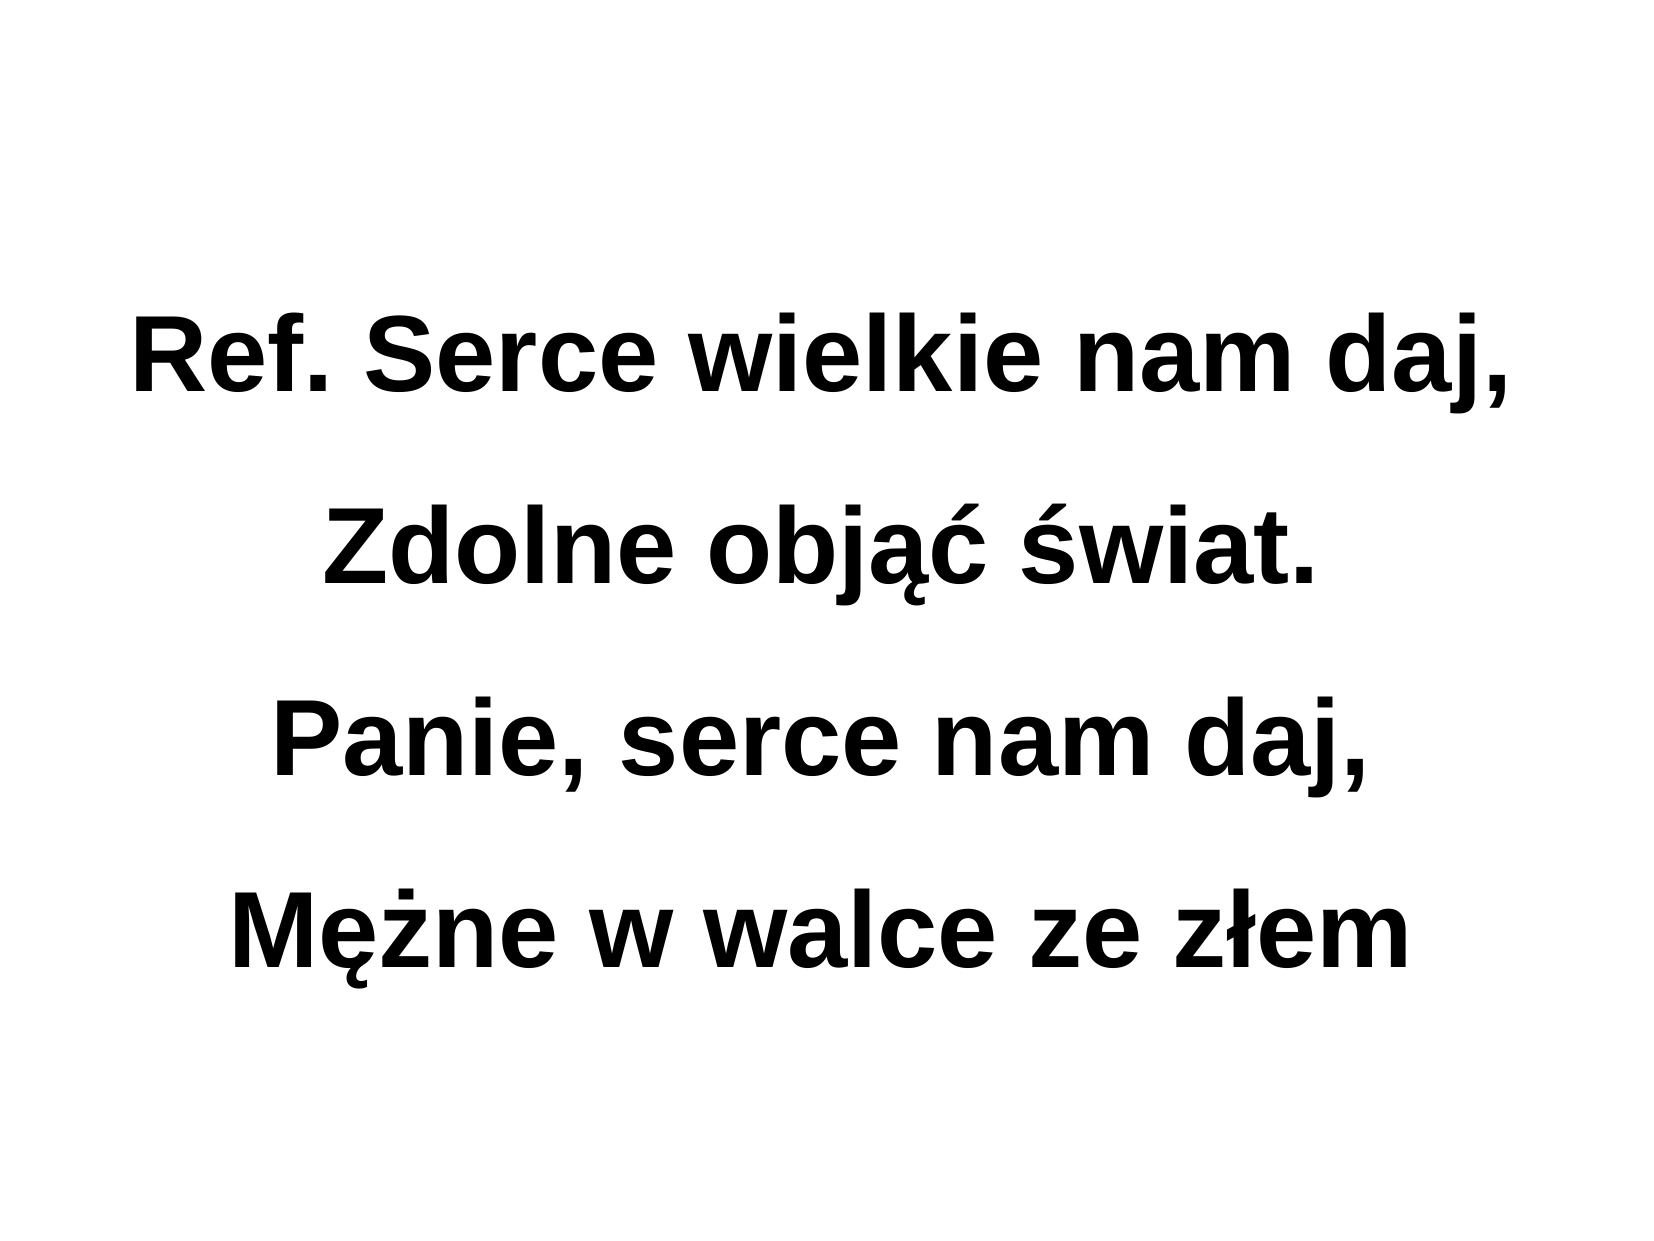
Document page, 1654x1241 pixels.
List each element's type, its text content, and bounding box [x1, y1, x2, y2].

subtitle Ref. Serce wielkie nam daj, Zdolne objąć świat. Panie, serce nam daj, Mężne w walce ze złem [0, 247, 1642, 993]
